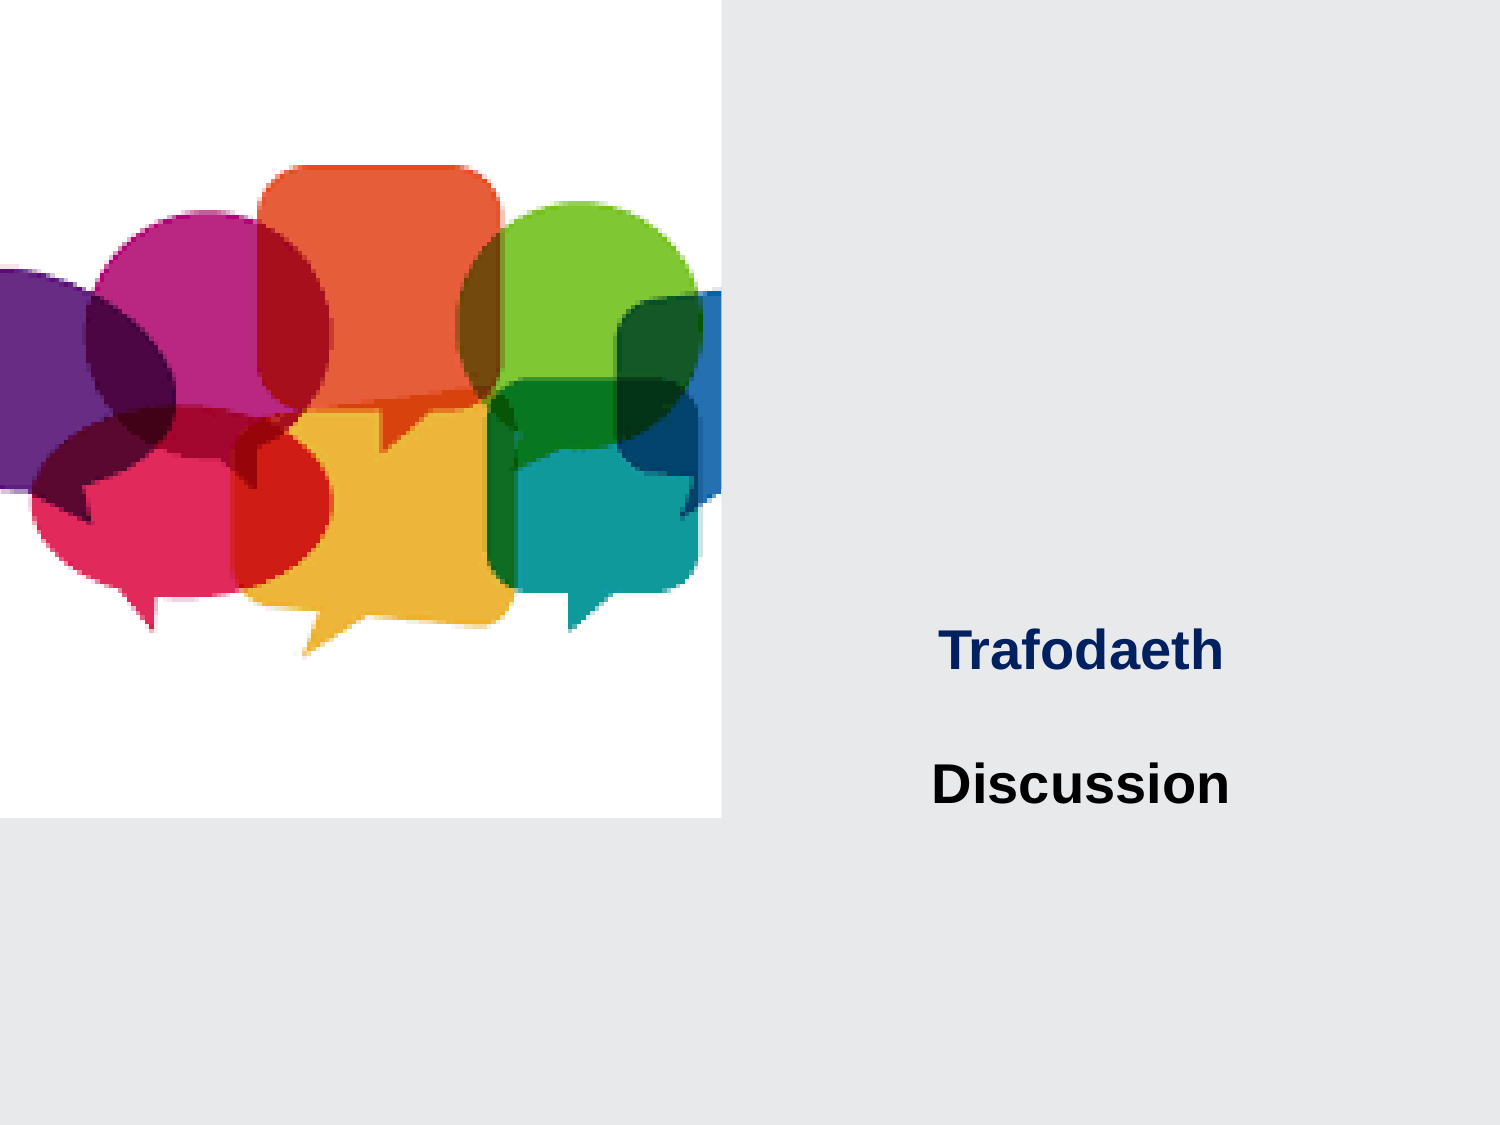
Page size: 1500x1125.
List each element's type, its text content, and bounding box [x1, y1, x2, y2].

title Trafodaeth Discussion [757, 605, 1406, 823]
picture [0, 0, 722, 818]
